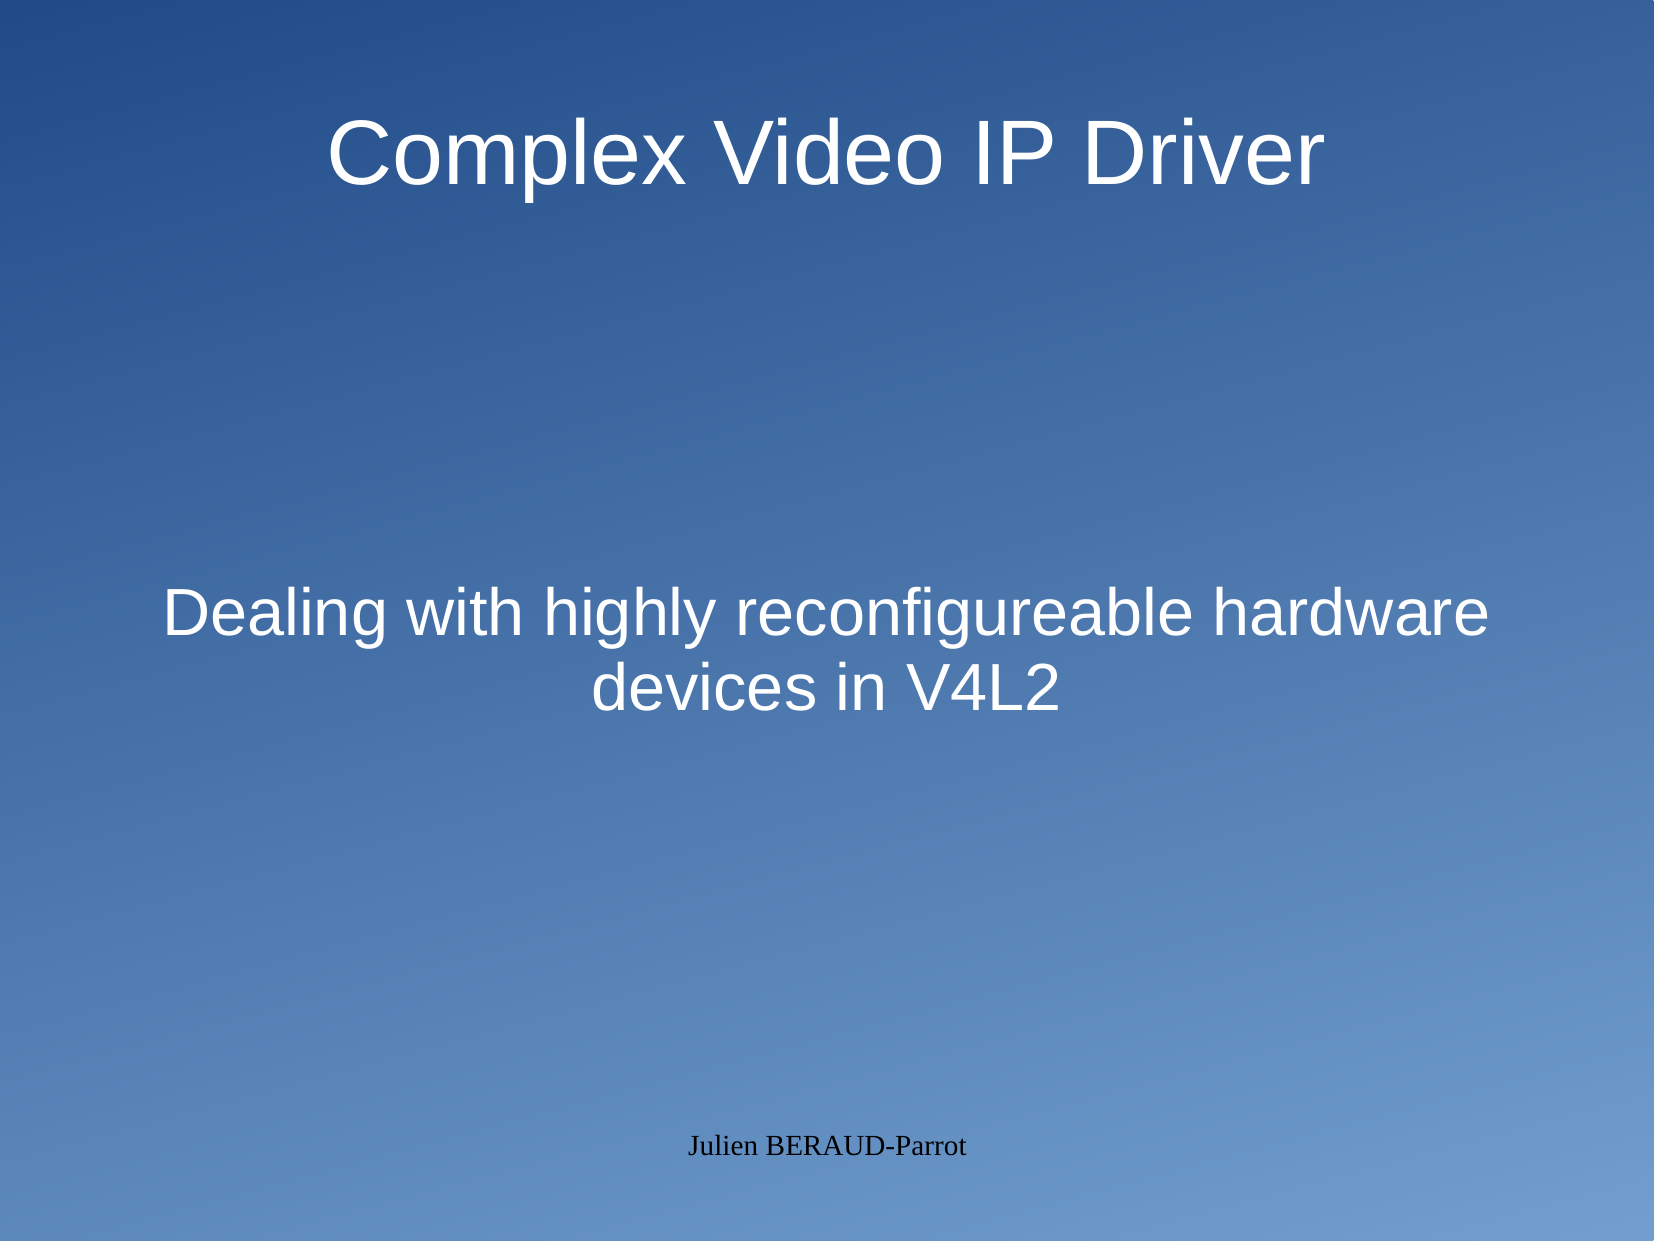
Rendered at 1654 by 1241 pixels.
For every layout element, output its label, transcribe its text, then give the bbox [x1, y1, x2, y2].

subtitle Dealing with highly reconfigureable hardware devices in V4L2 [82, 290, 1571, 1010]
title Complex Video IP Driver [82, 49, 1571, 257]
